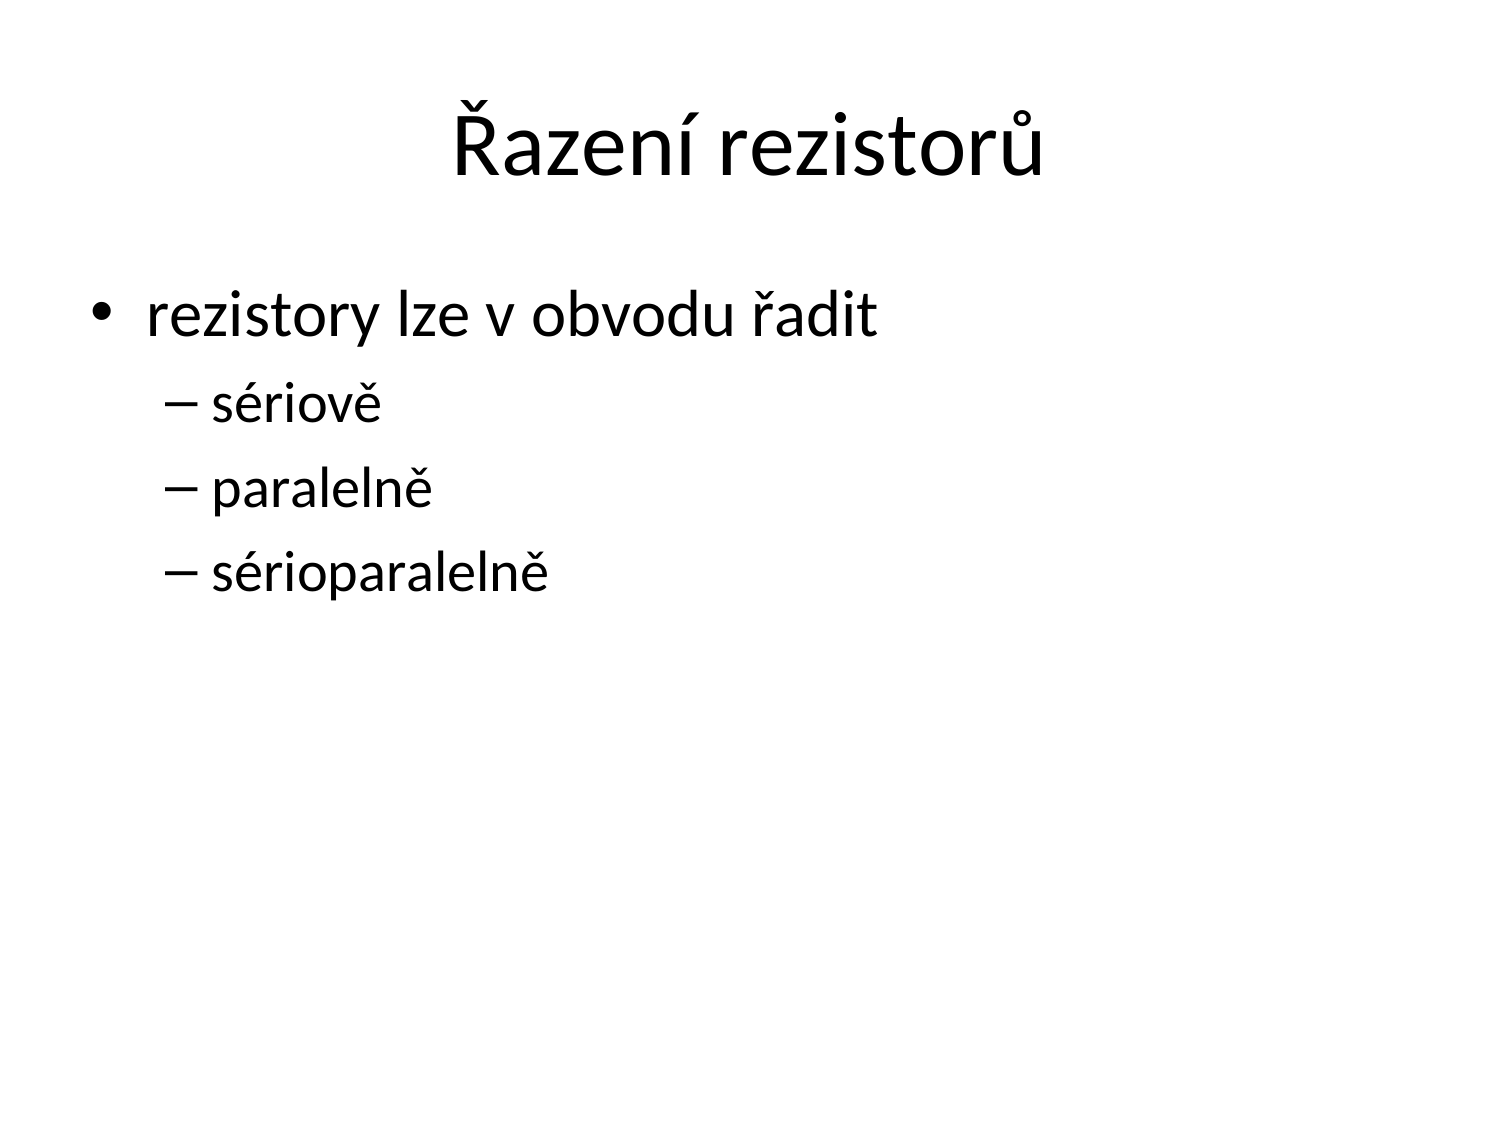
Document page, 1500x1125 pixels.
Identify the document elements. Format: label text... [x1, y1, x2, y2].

title Řazení rezistorů [75, 45, 1426, 233]
list rezistory lze v obvodu řadit sériově paralelně sérioparalelně [75, 262, 1426, 1006]
